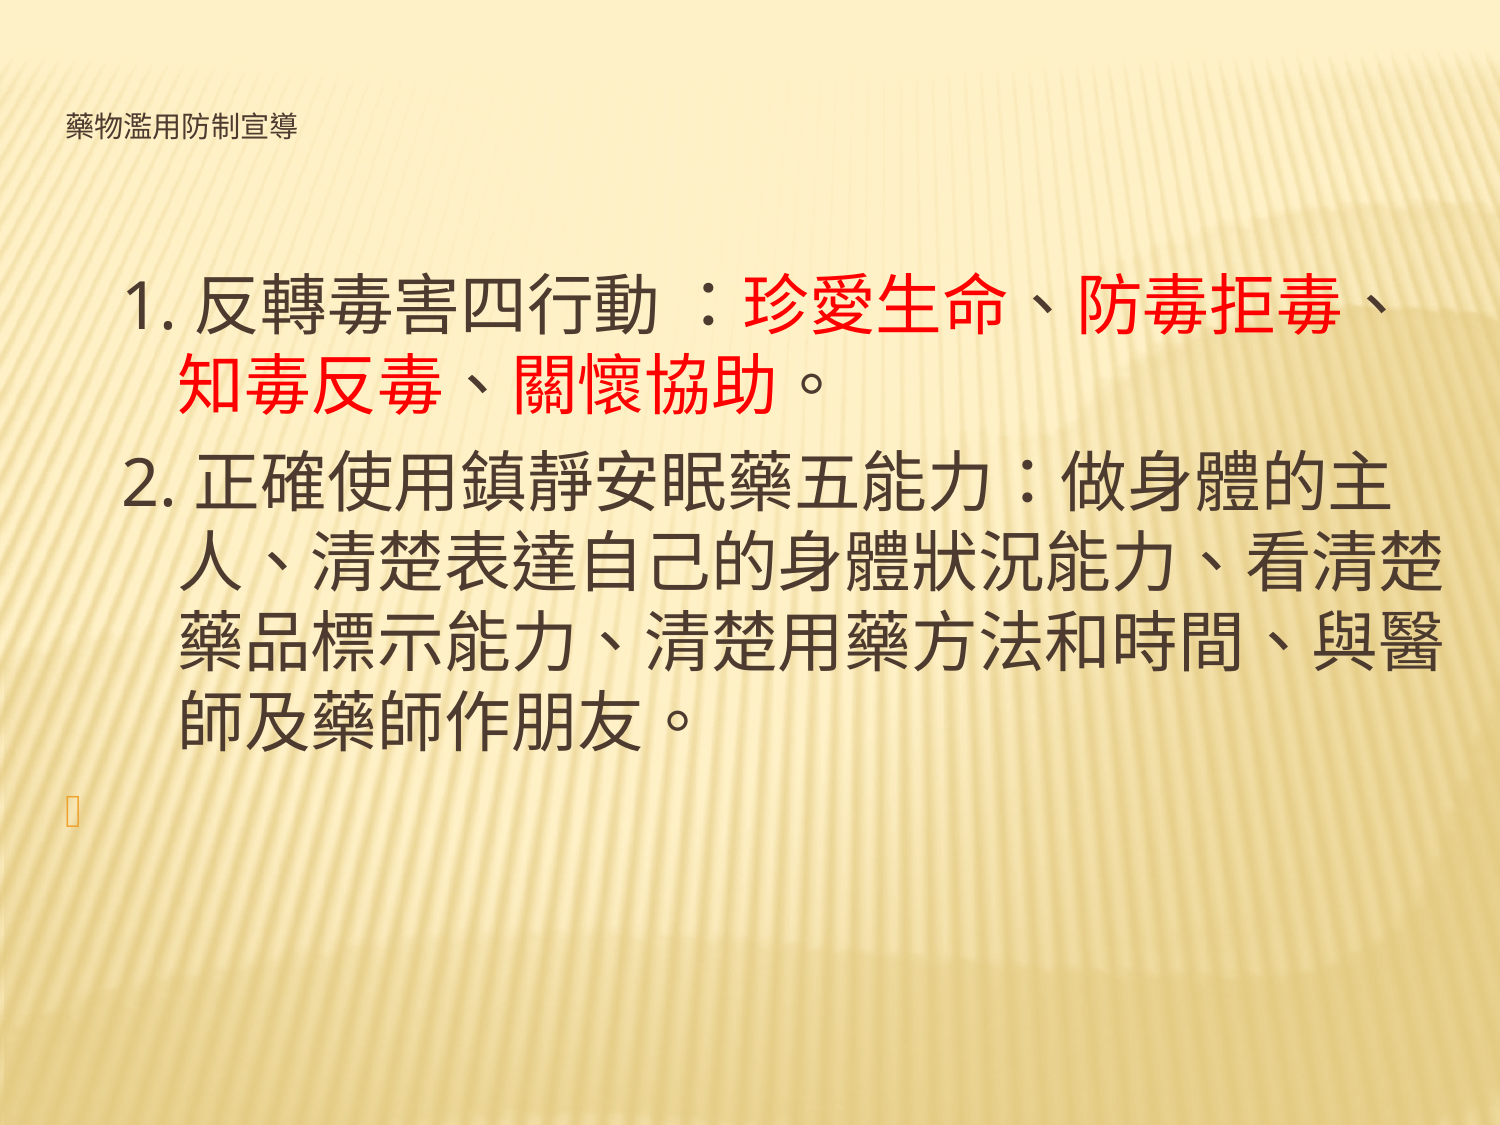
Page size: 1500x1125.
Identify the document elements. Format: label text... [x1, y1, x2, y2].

list 1.反轉毒害四行動 ：珍愛生命、防毒拒毒、知毒反毒、關懷協助。 2.正確使用鎮靜安眠藥五能力：做身體的主人、清楚表達自己的身體狀況能力、看清楚藥品標示能力、清楚用藥方法和時間、與醫師及藥師作朋友。 [50, 254, 1476, 998]
title 藥物濫用防制宣導 [50, 75, 1476, 213]
